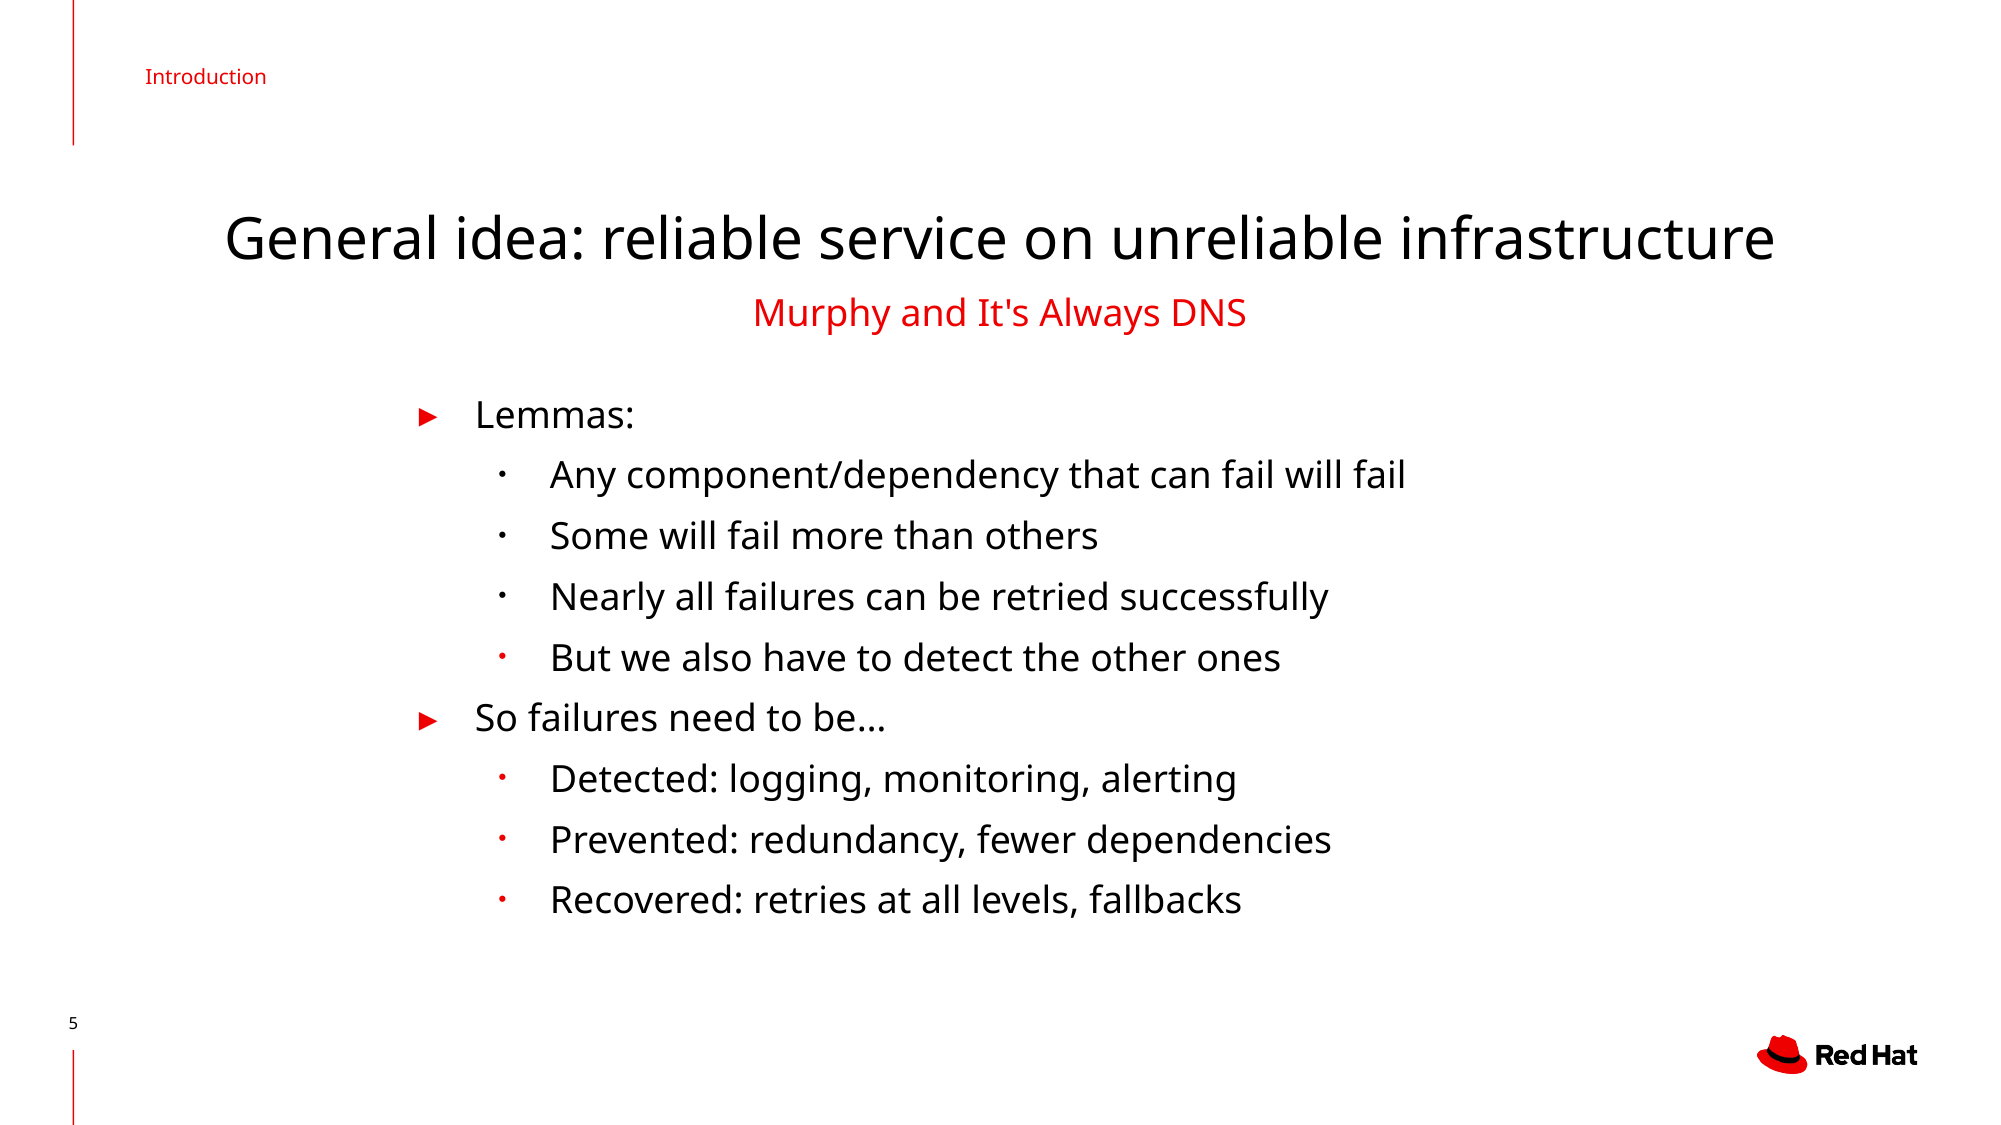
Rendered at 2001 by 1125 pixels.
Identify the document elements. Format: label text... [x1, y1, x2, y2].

subtitle Murphy and It's Always DNS [145, 271, 1855, 320]
slide_number <number> [13, 1012, 134, 1036]
subtitle Introduction [73, 9, 919, 143]
title General idea: reliable service on unreliable infrastructure [145, 180, 1855, 271]
picture [1757, 1035, 1918, 1074]
list Lemmas: Any component/dependency that can fail will fail Some will fail more than others Nearly all failures can be retried successfully But we also have to detect the other ones So failures need to be… Detected: logging, monitoring, alerting Prevented: redundancy, fewer dependencies Recovered: retries at all levels, fallbacks [399, 375, 1600, 975]
